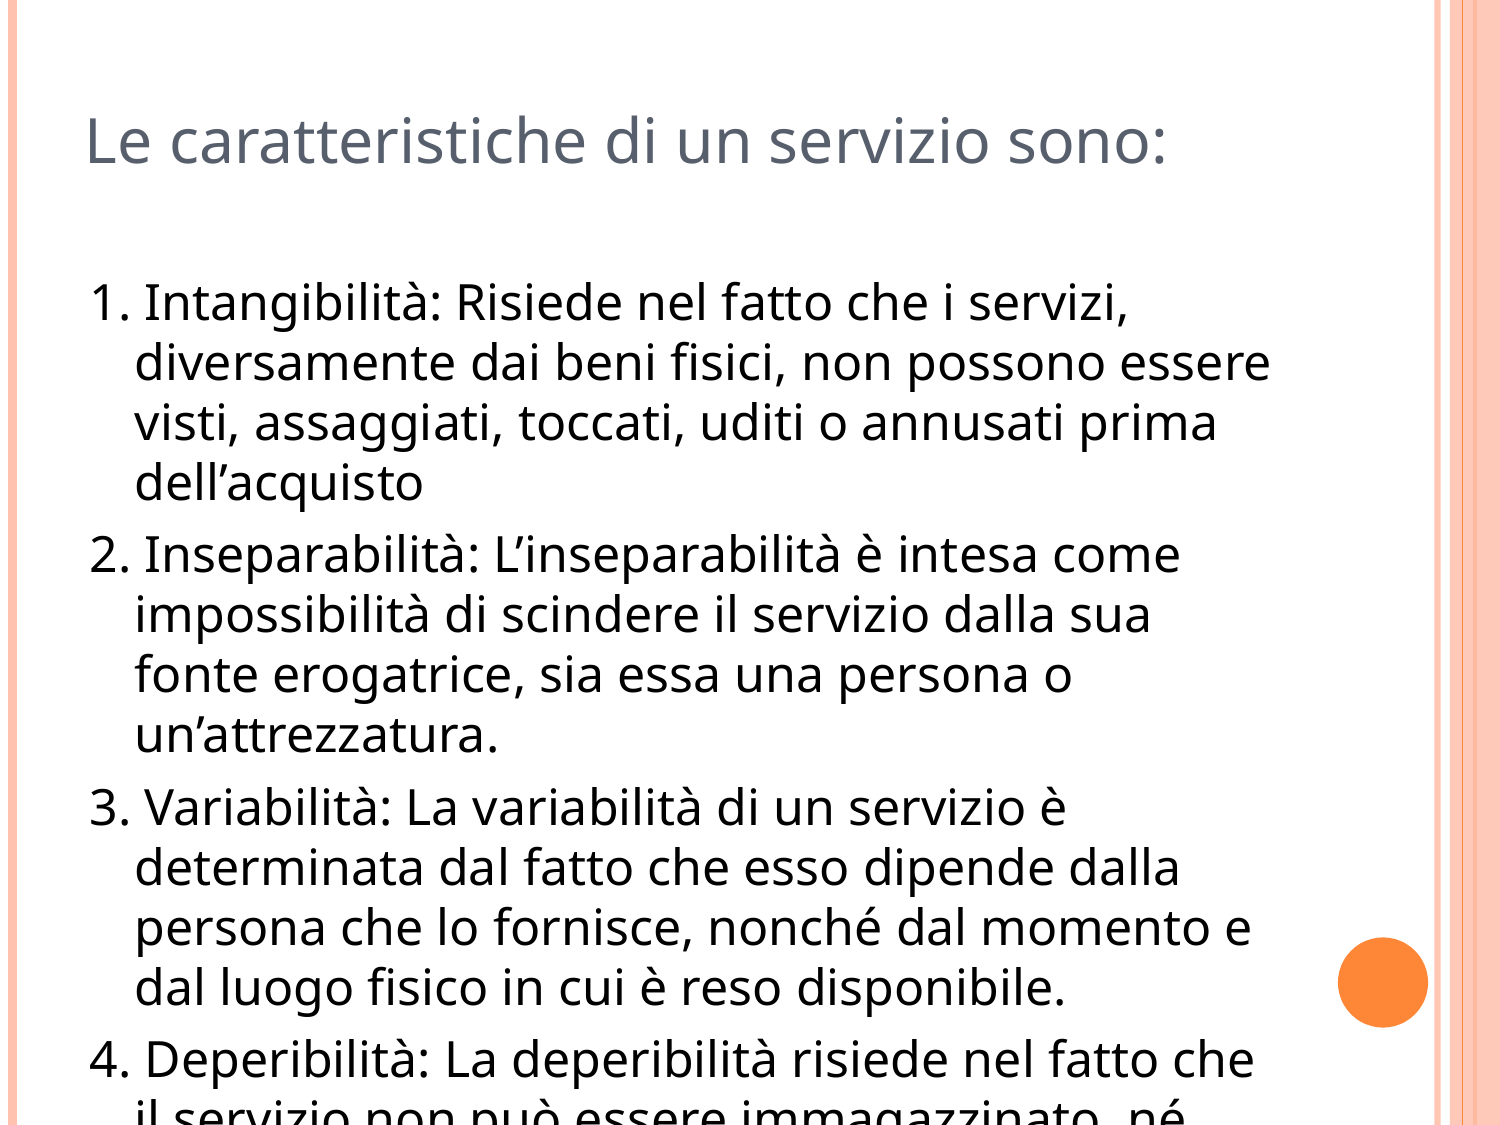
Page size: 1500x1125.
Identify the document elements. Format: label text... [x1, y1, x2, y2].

title Le caratteristiche di un servizio sono: [70, 93, 1421, 202]
list 1. Intangibilità: Risiede nel fatto che i servizi, diversamente dai beni fisici, non possono essere visti, assaggiati, toccati, uditi o annusati prima dell’acquisto 2. Inseparabilità: L’inseparabilità è intesa come impossibilità di scindere il servizio dalla sua fonte erogatrice, sia essa una persona o un’attrezzatura. 3. Variabilità: La variabilità di un servizio è determinata dal fatto che esso dipende dalla persona che lo fornisce, nonché dal momento e dal luogo fisico in cui è reso disponibile. 4. Deperibilità: La deperibilità risiede nel fatto che il servizio non può essere immagazzinato, né trasportato. [75, 262, 1300, 1062]
